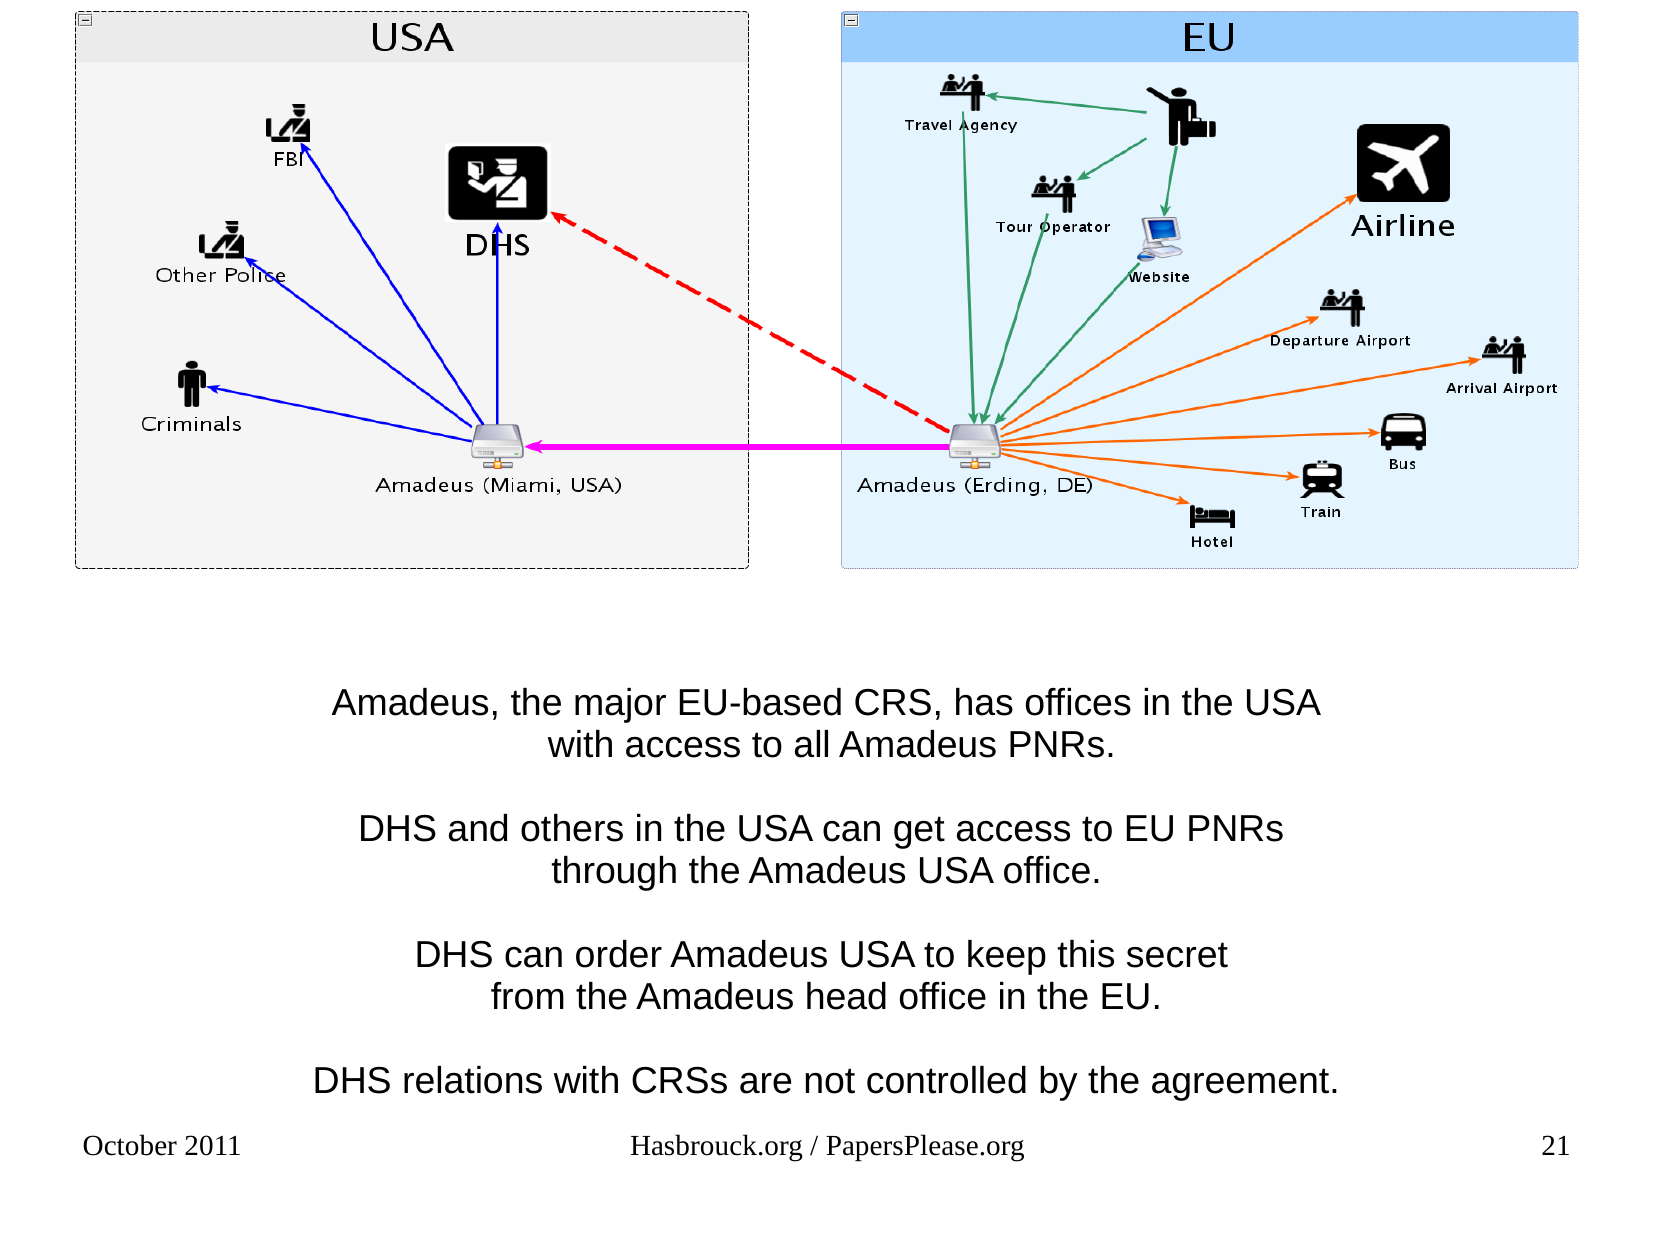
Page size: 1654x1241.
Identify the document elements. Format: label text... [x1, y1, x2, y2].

picture [61, 0, 1592, 580]
subtitle Amadeus, the major EU-based CRS, has offices in the USA with access to all Amadeus PNRs. DHS and others in the USA can get access to EU PNRs through the Amadeus USA office. DHS can order Amadeus USA to keep this secret from the Amadeus head office in the EU. DHS relations with CRSs are not controlled by the agreement. [82, 56, 1571, 1102]
